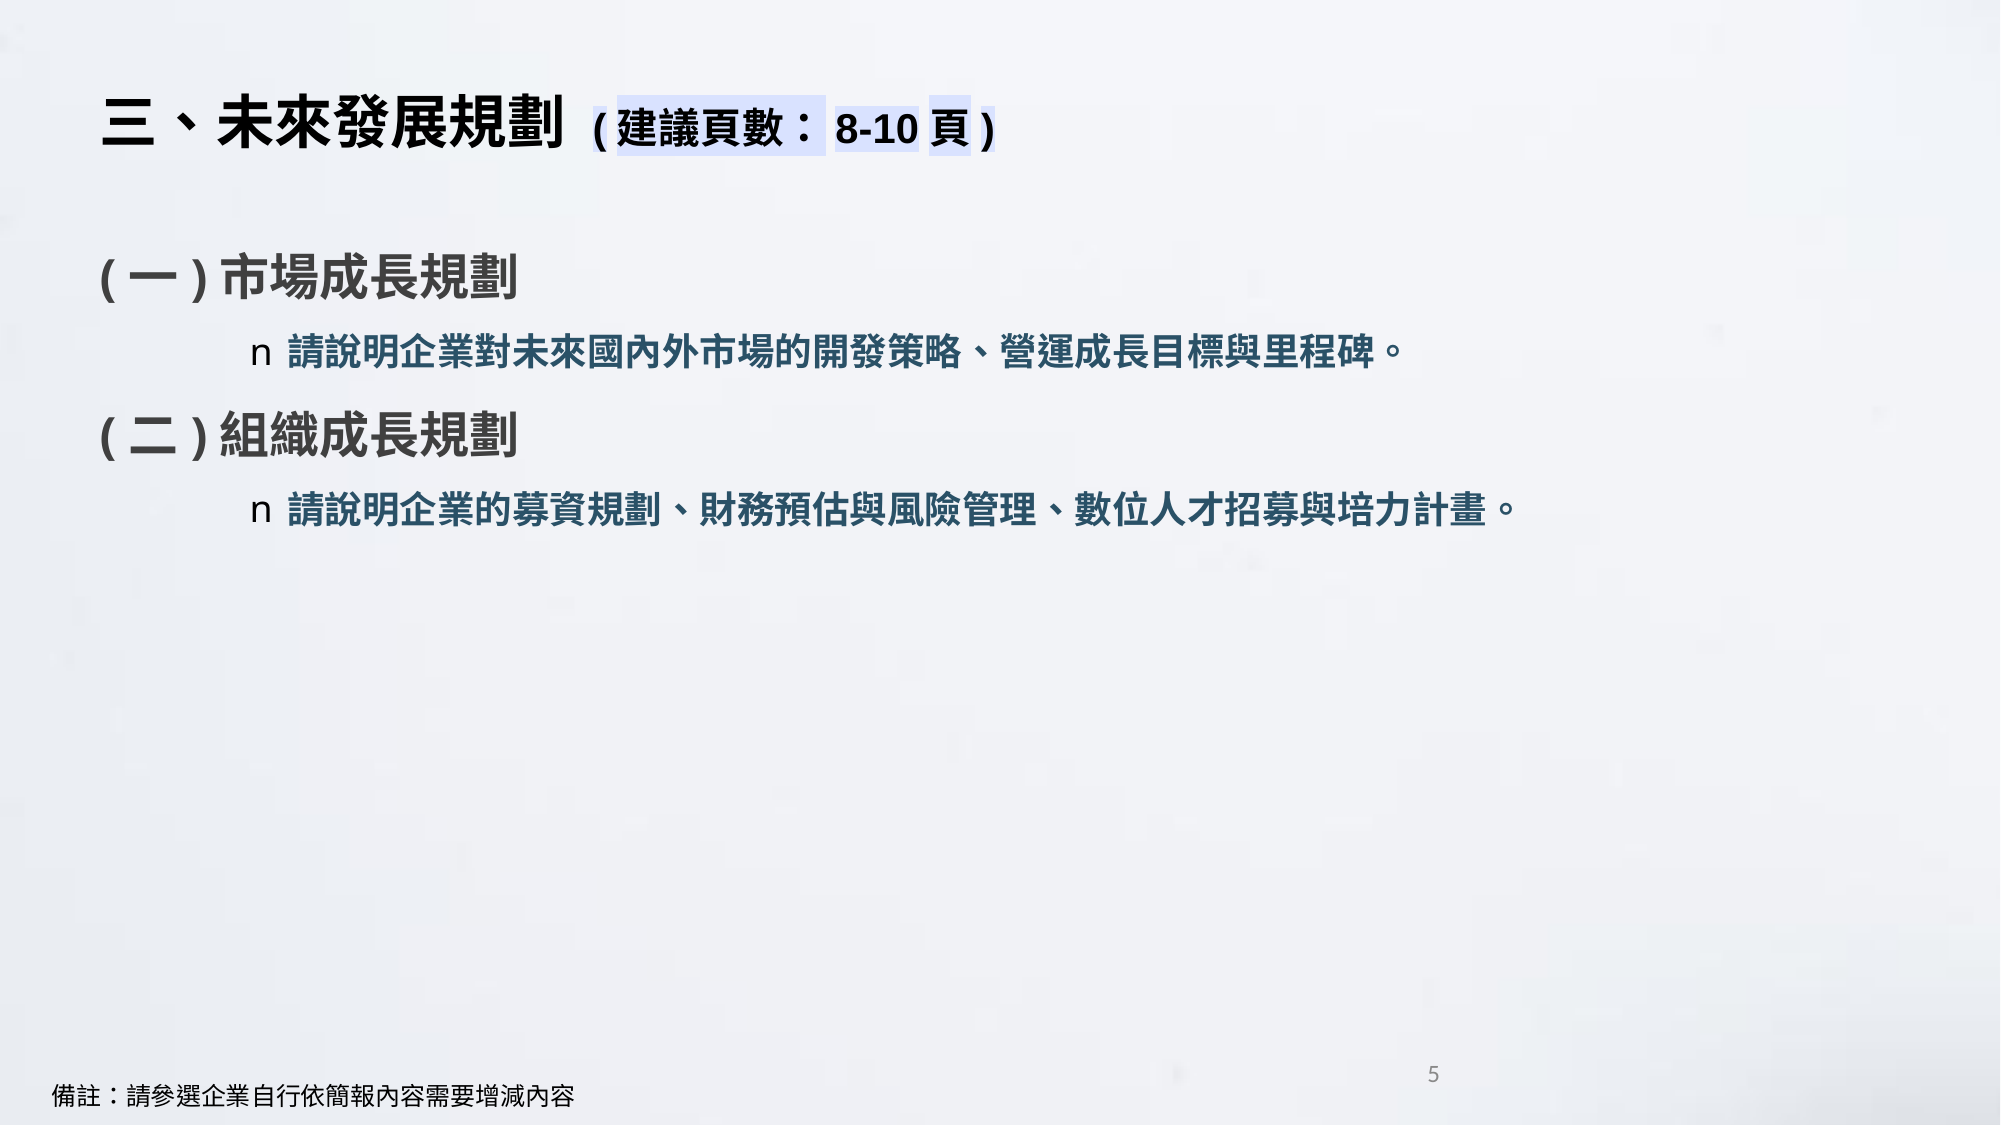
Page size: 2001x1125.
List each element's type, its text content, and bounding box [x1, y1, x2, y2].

list (一)市場成長規劃 請說明企業對未來國內外市場的開發策略、營運成長目標與里程碑。 (二)組織成長規劃 請說明企業的募資規劃、財務預估與風險管理、數位人才招募與培力計畫。 [84, 208, 1916, 1000]
title 三、未來發展規劃 (建議頁數：8-10頁) [84, 58, 1916, 191]
text_box 5 [1412, 1042, 1863, 1103]
text_box 備註：請參選企業自行依簡報內容需要增減內容 [36, 1072, 637, 1119]
